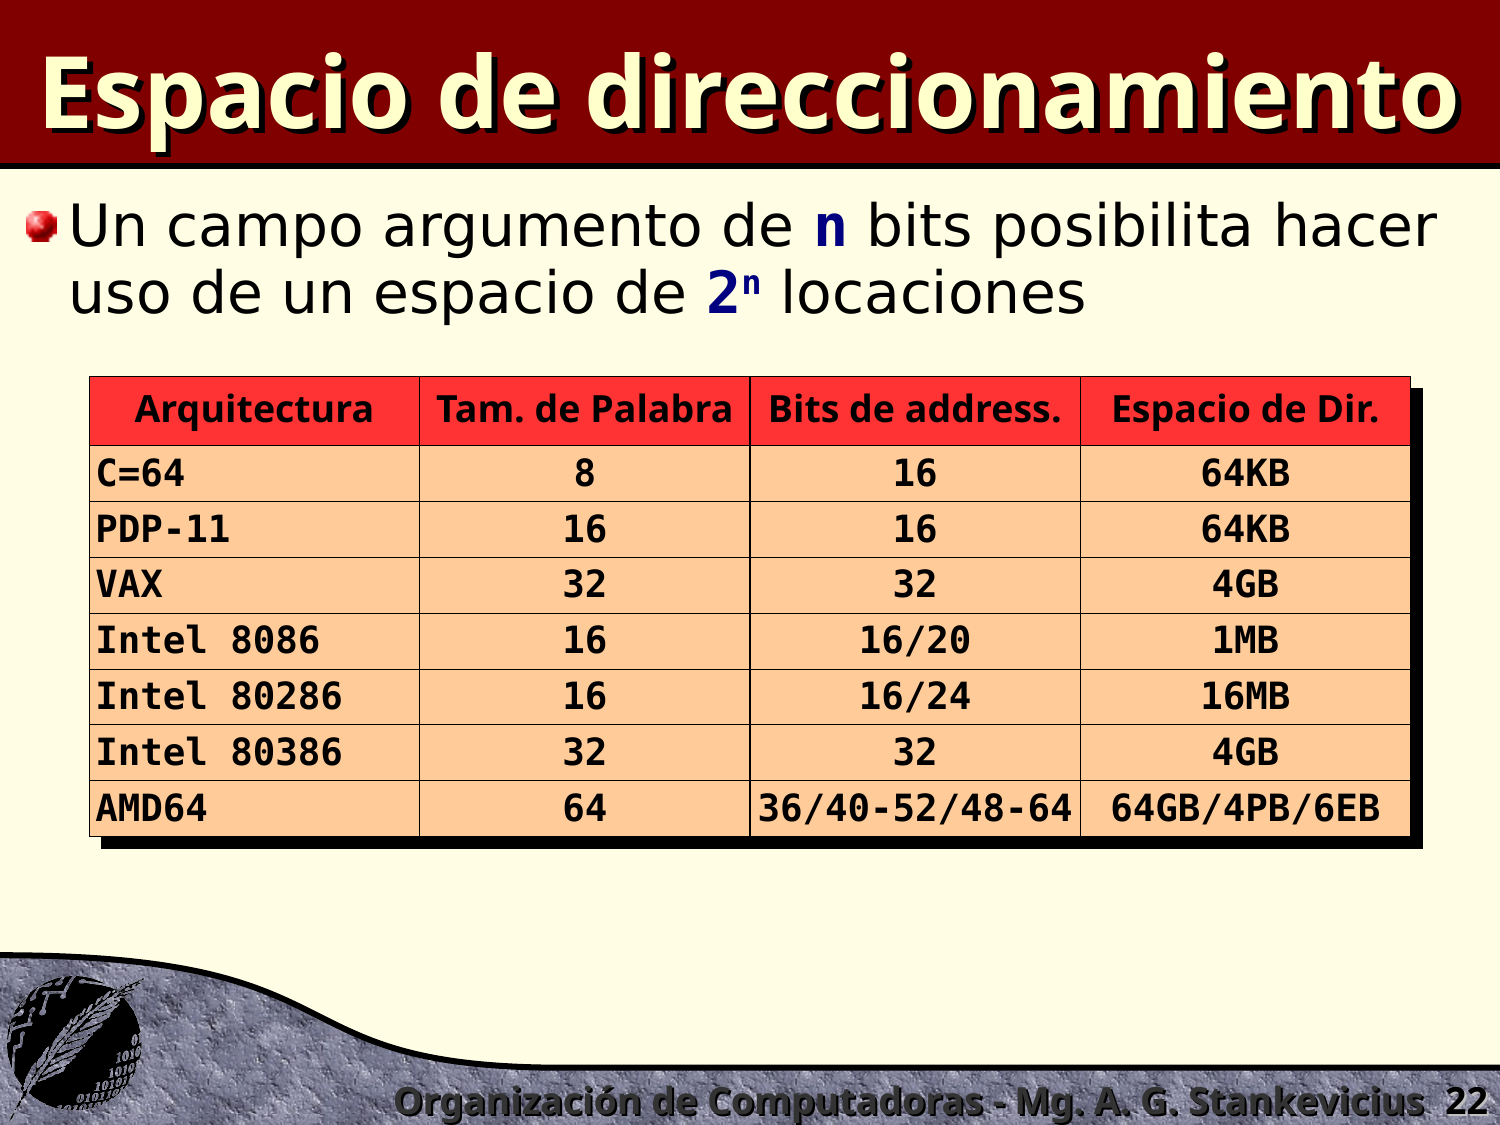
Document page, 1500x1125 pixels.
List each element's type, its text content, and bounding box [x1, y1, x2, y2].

table_cell 4GB [1081, 558, 1410, 613]
table_header Espacio de Dir. [1081, 377, 1410, 445]
table_cell 16/20 [751, 614, 1080, 669]
table_cell 16 [751, 446, 1080, 501]
table_cell 32 [751, 558, 1080, 613]
picture [448, 1100, 455, 1110]
table_cell PDP-11 [90, 502, 419, 557]
table_header Bits de address. [751, 377, 1080, 445]
table_cell 64GB/4PB/6EB [1081, 781, 1410, 836]
table_cell Intel 80386 [90, 725, 419, 780]
table_cell 16 [751, 502, 1080, 557]
picture [802, 1100, 806, 1110]
table_cell Intel 8086 [90, 614, 419, 669]
table_cell VAX [90, 558, 419, 613]
text_box [101, 388, 1423, 849]
table_cell 36/40-52/48-64 [751, 781, 1080, 836]
table_cell 16 [420, 614, 749, 669]
table_cell 16MB [1081, 670, 1410, 724]
table_cell AMD64 [90, 781, 419, 836]
table_cell C=64 [90, 446, 419, 501]
table_cell 16 [420, 670, 749, 724]
table_cell 8 [420, 446, 749, 501]
picture [0, 959, 1500, 1125]
table_cell Intel 80286 [90, 670, 419, 724]
table_cell 32 [420, 558, 749, 613]
table_header Tam. de Palabra [420, 377, 749, 445]
table_cell 1MB [1081, 614, 1410, 669]
table_cell 64 [420, 781, 749, 836]
table_cell 4GB [1081, 725, 1410, 780]
table_cell 32 [751, 725, 1080, 780]
table_cell 32 [420, 725, 749, 780]
table_cell 64KB [1081, 502, 1410, 557]
table_cell 16/24 [751, 670, 1080, 724]
table_cell 64KB [1081, 446, 1410, 501]
title Espacio de direccionamiento [15, 5, 1485, 160]
table_cell 16 [420, 502, 749, 557]
picture [1058, 1100, 1065, 1110]
table_header Arquitectura [90, 377, 419, 445]
list Un campo argumento de n bits posibilita hacer uso de un espacio de 2n locaciones [11, 192, 1486, 935]
